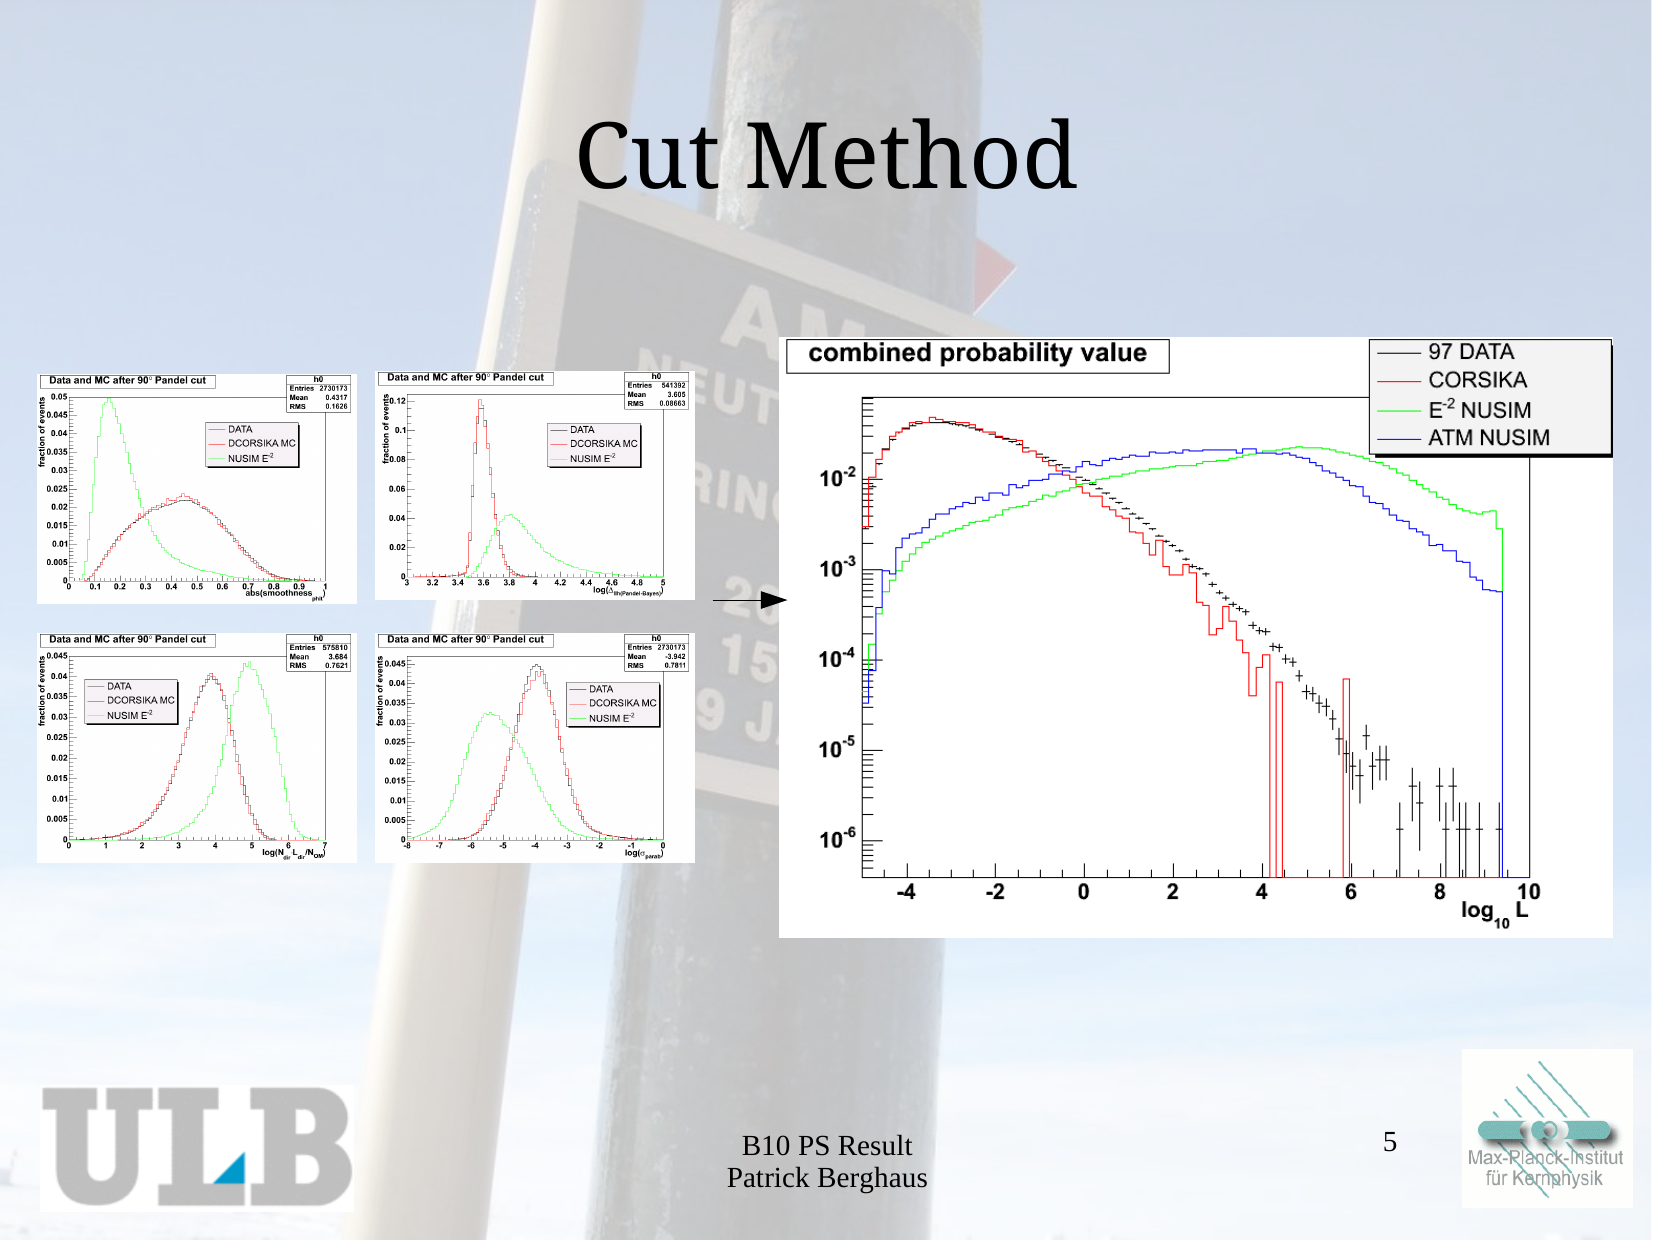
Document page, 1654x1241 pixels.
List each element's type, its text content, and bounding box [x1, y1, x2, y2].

title Cut Method [82, 49, 1571, 257]
picture [375, 371, 695, 601]
picture [37, 374, 357, 604]
picture [1462, 1049, 1633, 1208]
picture [37, 633, 357, 863]
picture [375, 633, 695, 863]
picture [779, 337, 1613, 938]
picture [40, 1085, 354, 1212]
